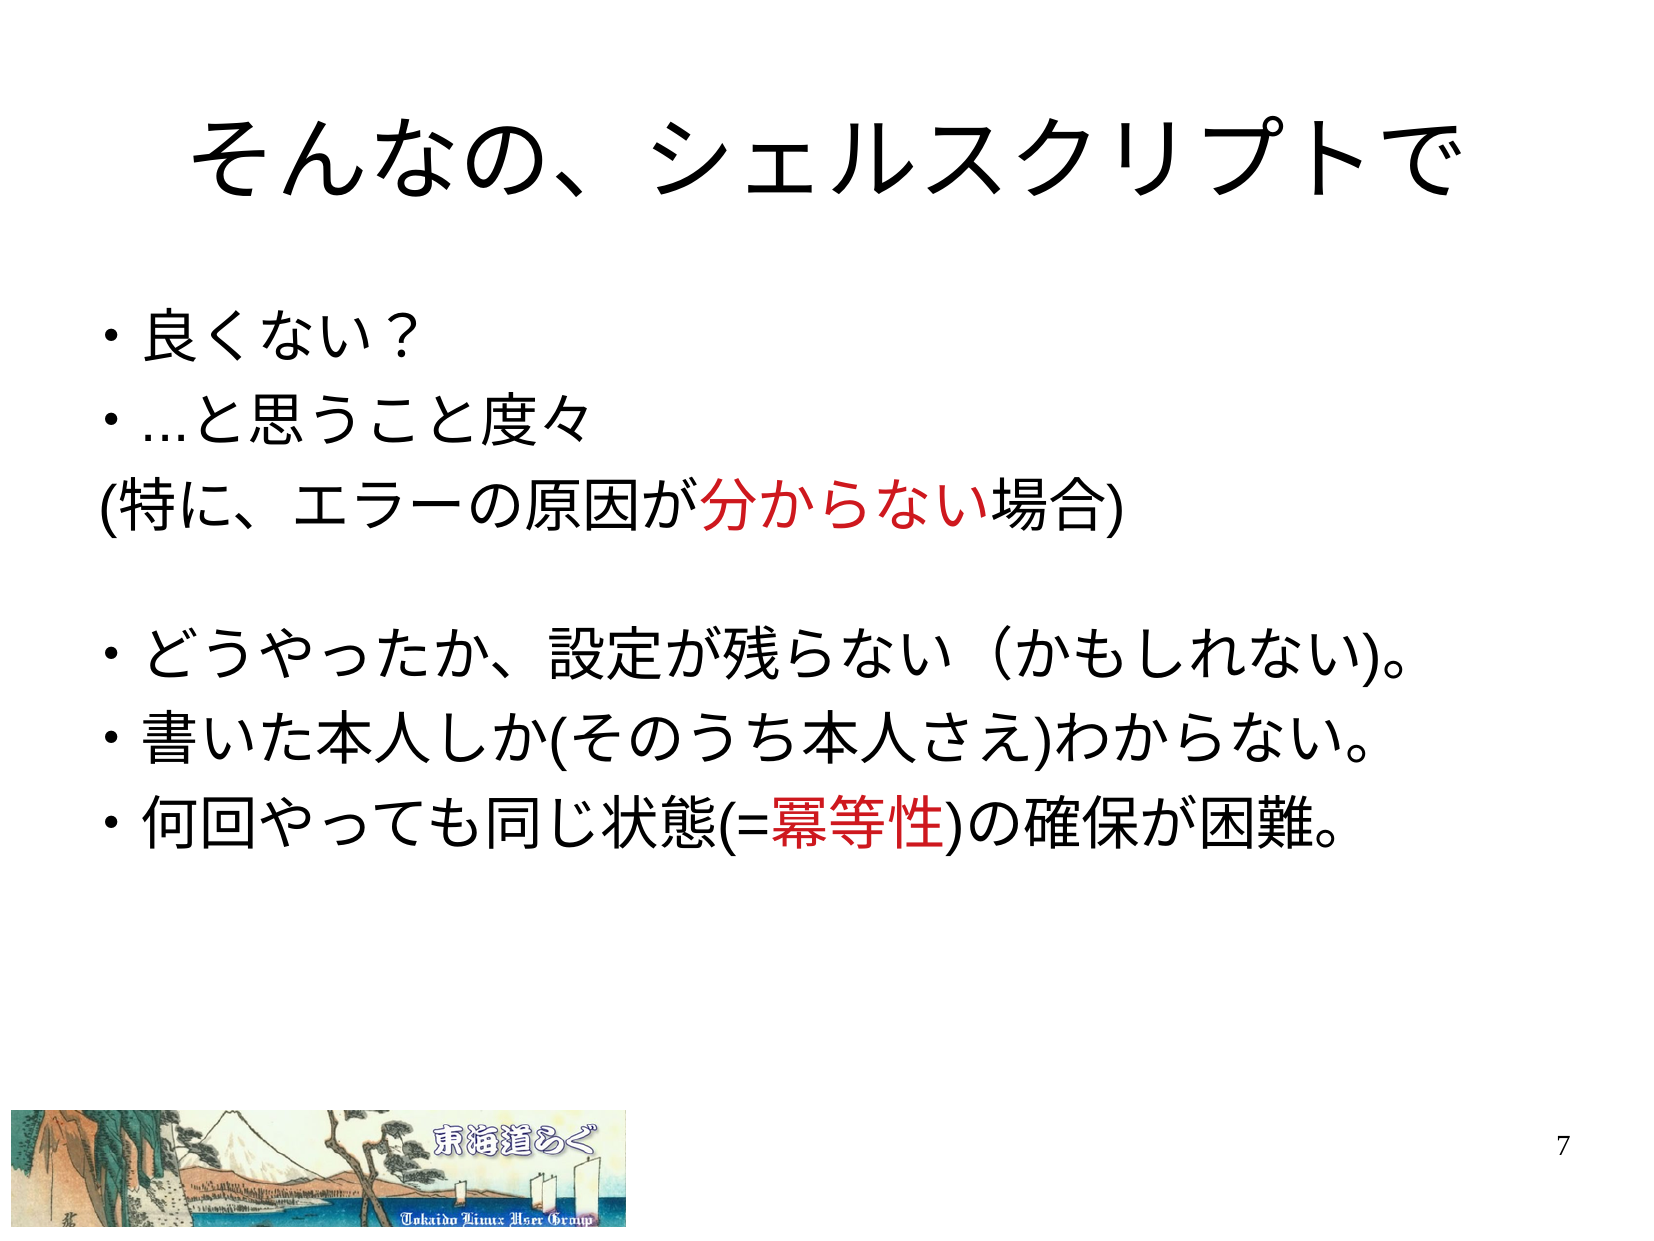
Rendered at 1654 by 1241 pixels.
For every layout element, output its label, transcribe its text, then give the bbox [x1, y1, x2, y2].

subtitle ・良くない？ ・...と思うこと度々 (特に、エラーの原因が分からない場合) ・どうやったか、設定が残らない（かもしれない)。 ・書いた本人しか(そのうち本人さえ)わからない。 ・何回やっても同じ状態(=冪等性)の確保が困難。 [82, 290, 1571, 1010]
title そんなの、シェルスクリプトで [82, 49, 1571, 257]
picture [11, 1110, 626, 1227]
